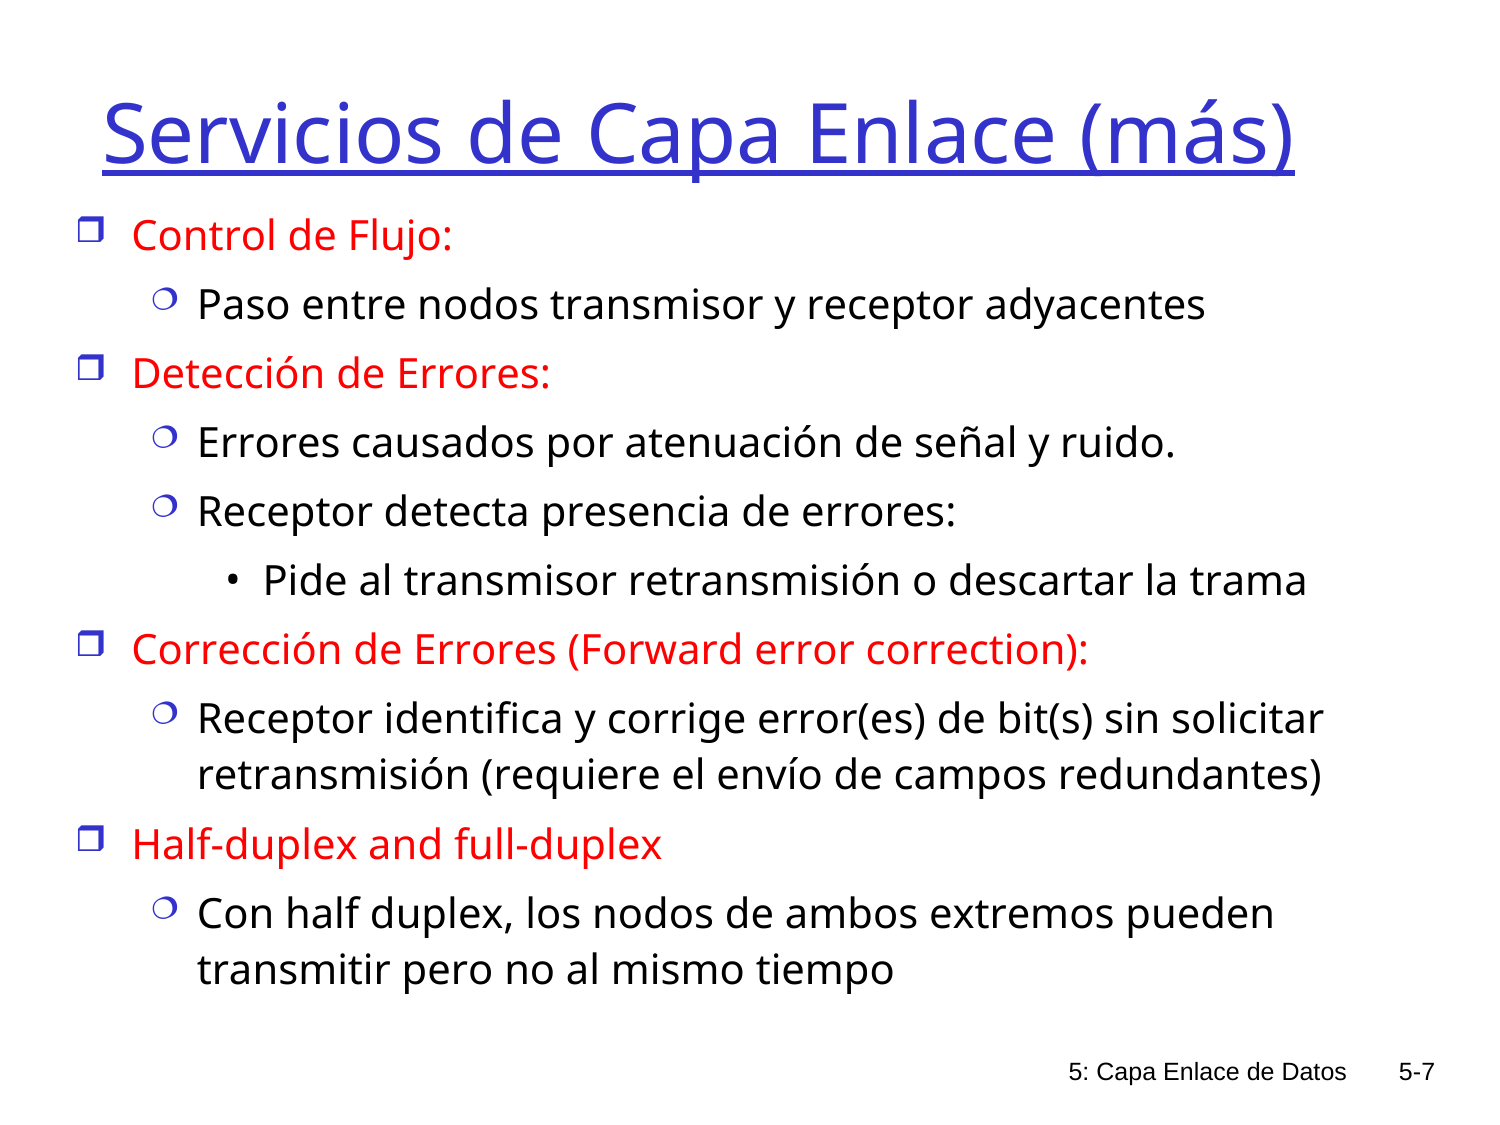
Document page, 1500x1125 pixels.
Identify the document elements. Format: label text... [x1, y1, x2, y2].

list Control de Flujo: Paso entre nodos transmisor y receptor adyacentes Detección de Errores: Errores causados por atenuación de señal y ruido. Receptor detecta presencia de errores: Pide al transmisor retransmisión o descartar la trama Corrección de Errores (Forward error correction): Receptor identifica y corrige error(es) de bit(s) sin solicitar retransmisión (requiere el envío de campos redundantes) Half-duplex and full-duplex Con half duplex, los nodos de ambos extremos pueden transmitir pero no al mismo tiempo [75, 205, 1351, 969]
title Servicios de Capa Enlace (más) [87, 15, 1363, 247]
